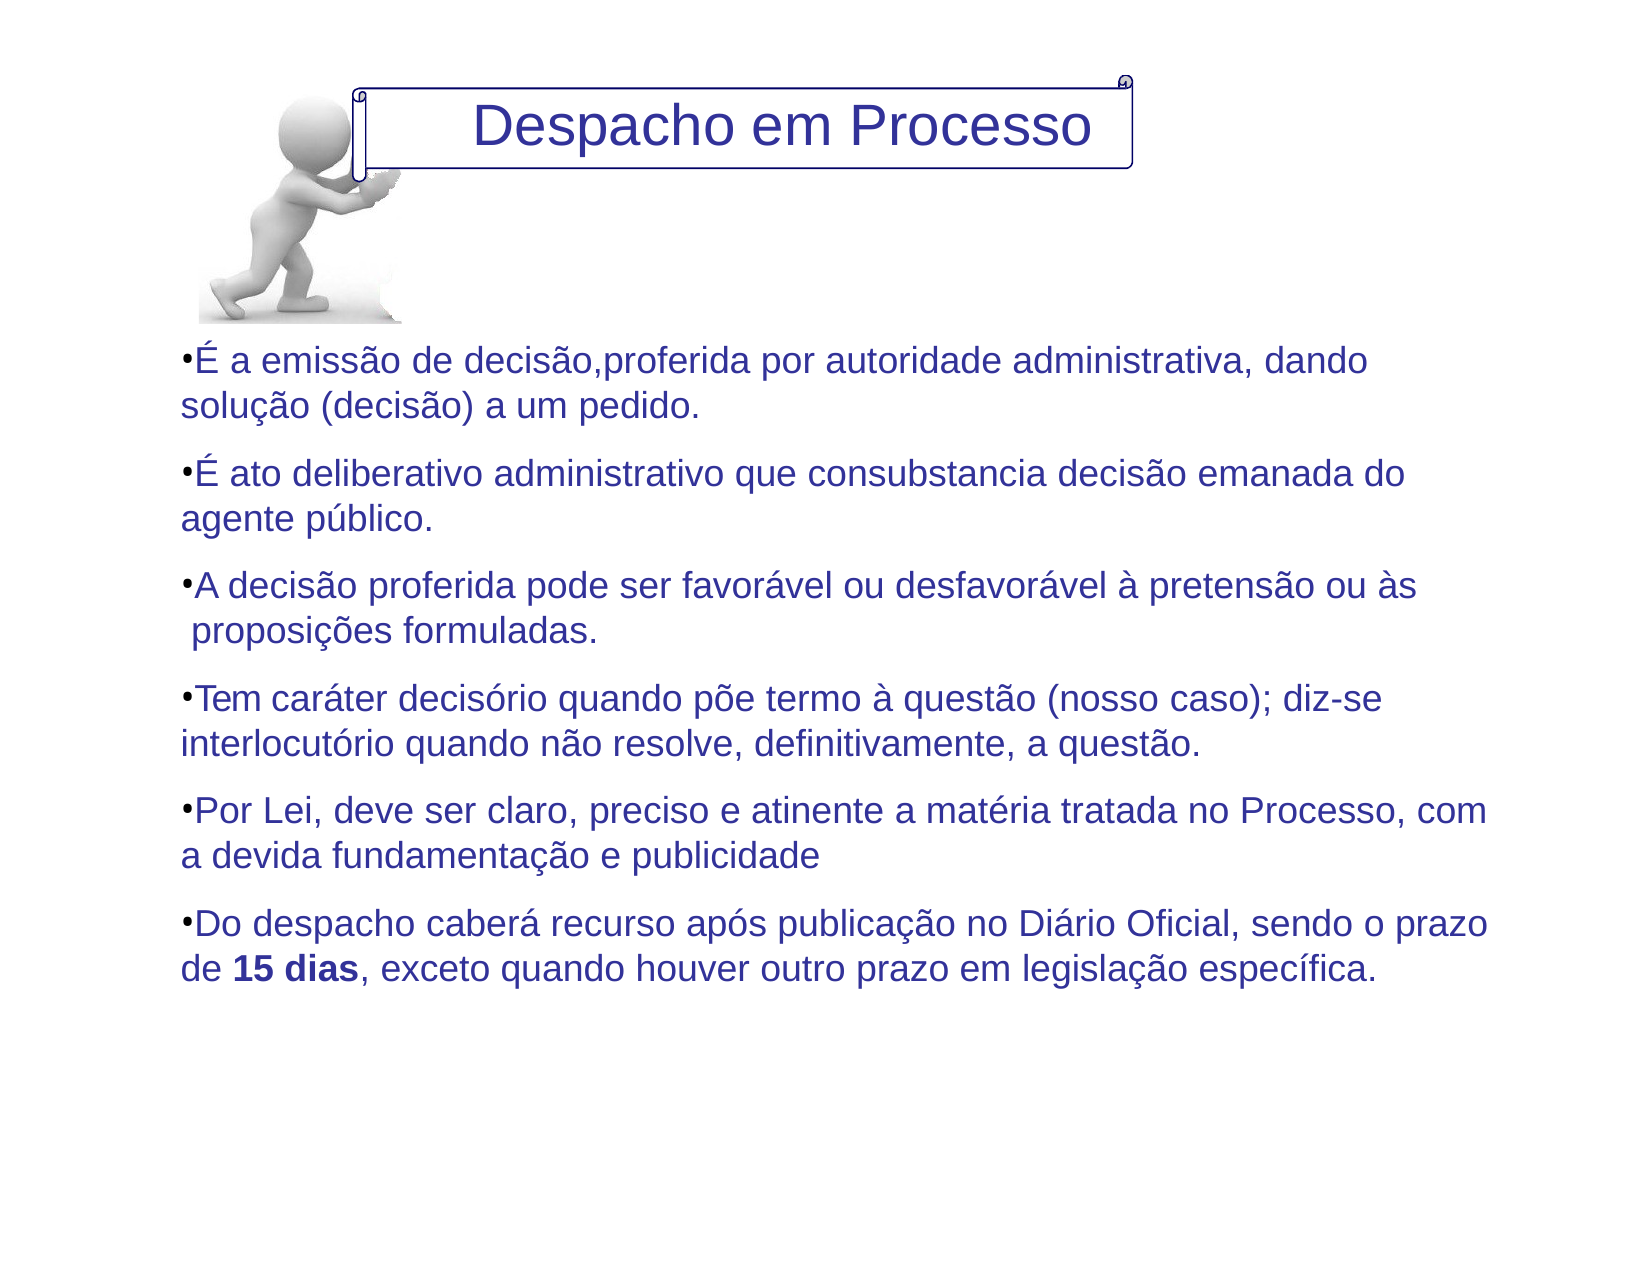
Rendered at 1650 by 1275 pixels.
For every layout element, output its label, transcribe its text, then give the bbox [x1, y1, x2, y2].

text_box [199, 74, 1134, 324]
text_box É a emissão de decisão,proferida por autoridade administrativa, dando solução (decisão) a um pedido. É ato deliberativo administrativo que consubstancia decisão emanada do agente público. A decisão proferida pode ser favorável ou desfavorável à pretensão ou às proposições formuladas. Tem caráter decisório quando põe termo à questão (nosso caso); diz-se interlocutório quando não resolve, definitivamente, a questão. Por Lei, deve ser claro, preciso e atinente a matéria tratada no Processo, com a devida fundamentação e publicidade Do despacho caberá recurso após publicação no Diário Oficial, sendo o prazo de 15 dias, exceto quando houver outro prazo em legislação específica. [176, 333, 1511, 991]
title Despacho em Processo [470, 84, 1097, 160]
